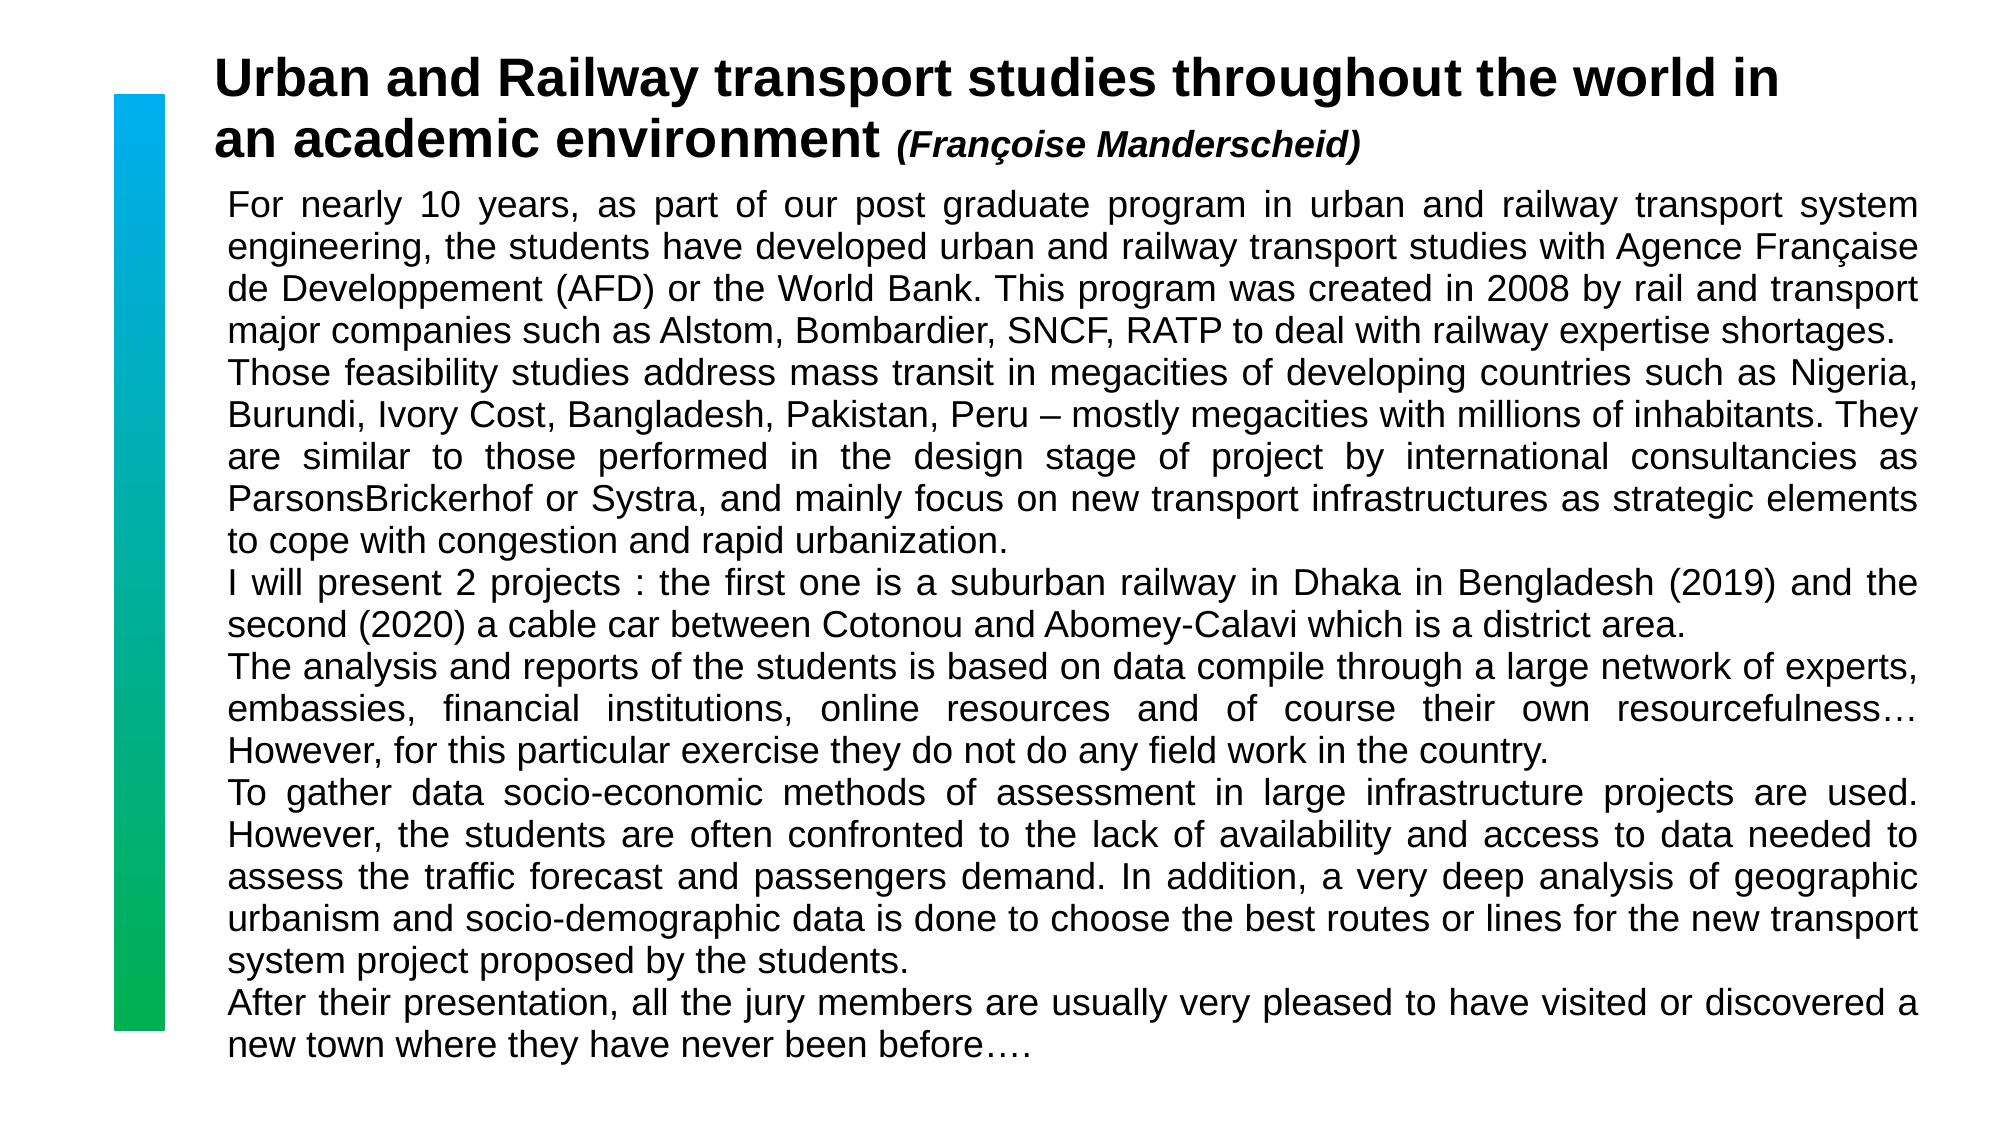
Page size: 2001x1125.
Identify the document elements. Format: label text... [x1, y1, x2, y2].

text_box [114, 765, 165, 1031]
text_box Urban and Railway transport studies throughout the world in an academic environment (Françoise Manderscheid) [199, 40, 1834, 177]
text_box [114, 94, 165, 593]
text_box For nearly 10 years, as part of our post graduate program in urban and railway transport system engineering, the students have developed urban and railway transport studies with Agence Française de Developpement (AFD) or the World Bank. This program was created in 2008 by rail and transport major companies such as Alstom, Bombardier, SNCF, RATP to deal with railway expertise shortages. Those feasibility studies address mass transit in megacities of developing countries such as Nigeria, Burundi, Ivory Cost, Bangladesh, Pakistan, Peru – mostly megacities with millions of inhabitants. They are similar to those performed in the design stage of project by international consultancies as ParsonsBrickerhof or Systra, and mainly focus on new transport infrastructures as strategic elements to cope with congestion and rapid urbanization. I will present 2 projects : the first one is a suburban railway in Dhaka in Bengladesh (2019) and the second (2020) a cable car between Cotonou and Abomey-Calavi which is a district area. The analysis and reports of the students is based on data compile through a large network of experts, embassies, financial institutions, online resources and of course their own resourcefulness… However, for this particular exercise they do not do any field work in the country. To gather data socio-economic methods of assessment in large infrastructure projects are used. However, the students are often confronted to the lack of availability and access to data needed to assess the traffic forecast and passengers demand. In addition, a very deep analysis of geographic urbanism and socio-demographic data is done to choose the best routes or lines for the new transport system project proposed by the students. After their presentation, all the jury members are usually very pleased to have visited or discovered a new town where they have never been before…. [212, 176, 1934, 1073]
